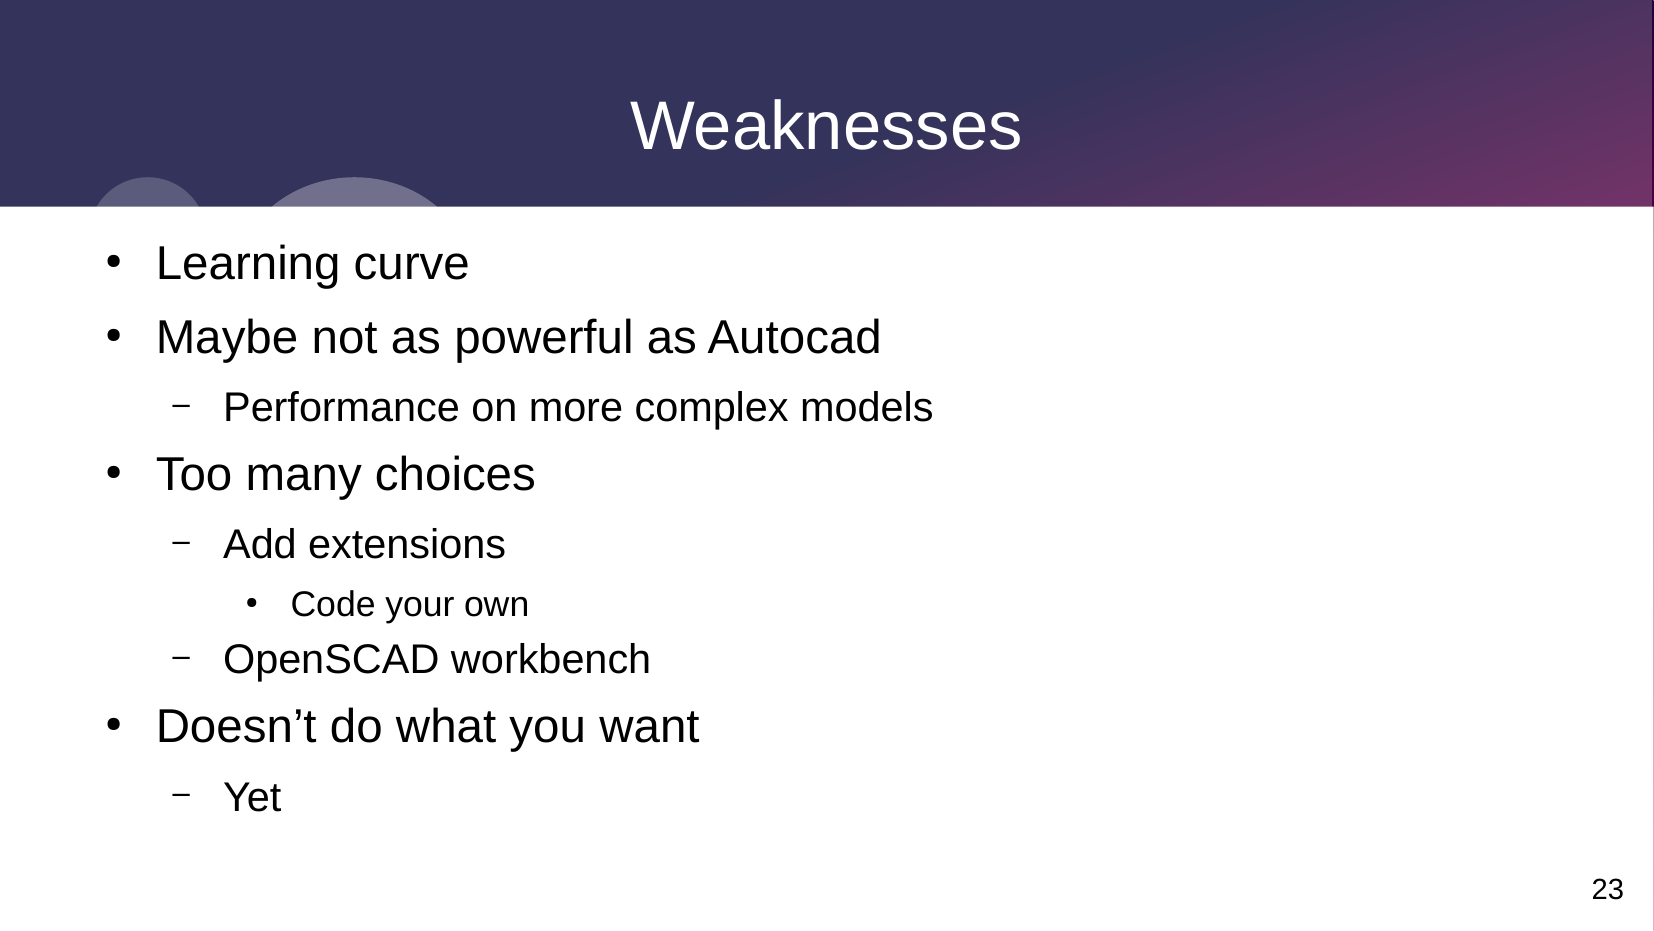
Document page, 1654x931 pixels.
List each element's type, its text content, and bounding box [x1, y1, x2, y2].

title Weaknesses [88, 44, 1565, 207]
list Learning curve Maybe not as powerful as Autocad Performance on more complex models Too many choices Add extensions Code your own OpenSCAD workbench Doesn’t do what you want Yet [88, 236, 1565, 827]
